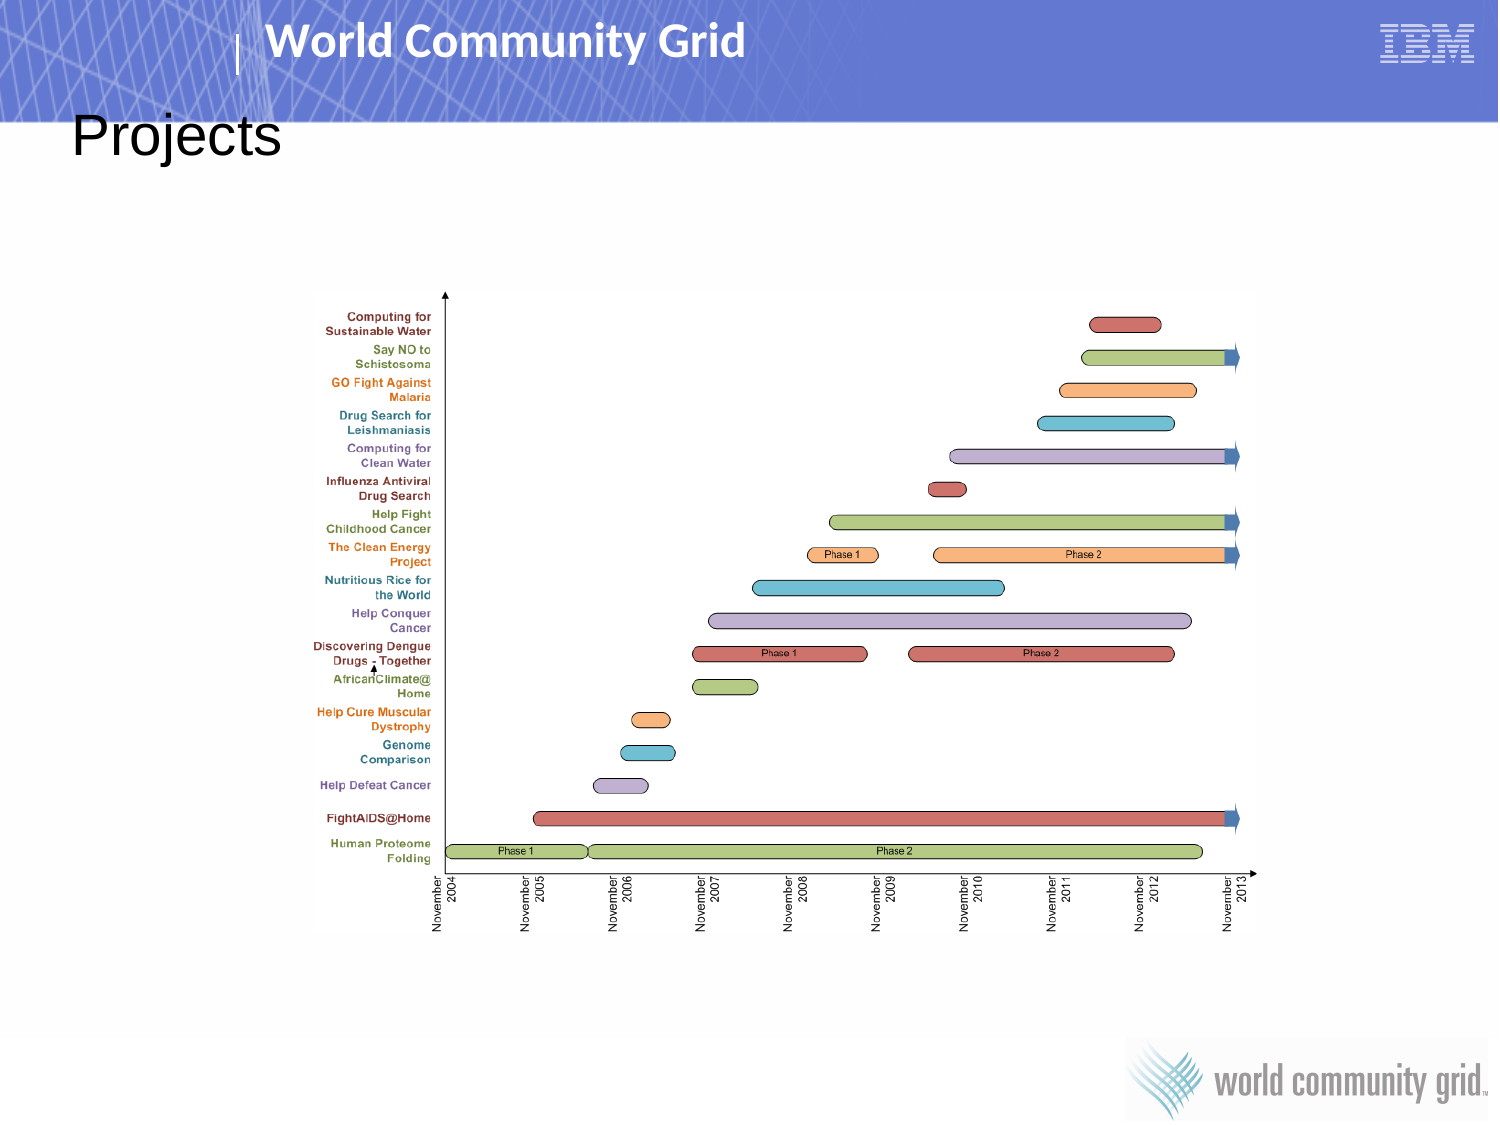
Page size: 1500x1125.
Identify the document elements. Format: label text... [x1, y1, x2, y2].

picture [1125, 1037, 1488, 1121]
picture [313, 291, 1257, 932]
picture [1380, 24, 1476, 63]
title Projects [56, 97, 1410, 179]
